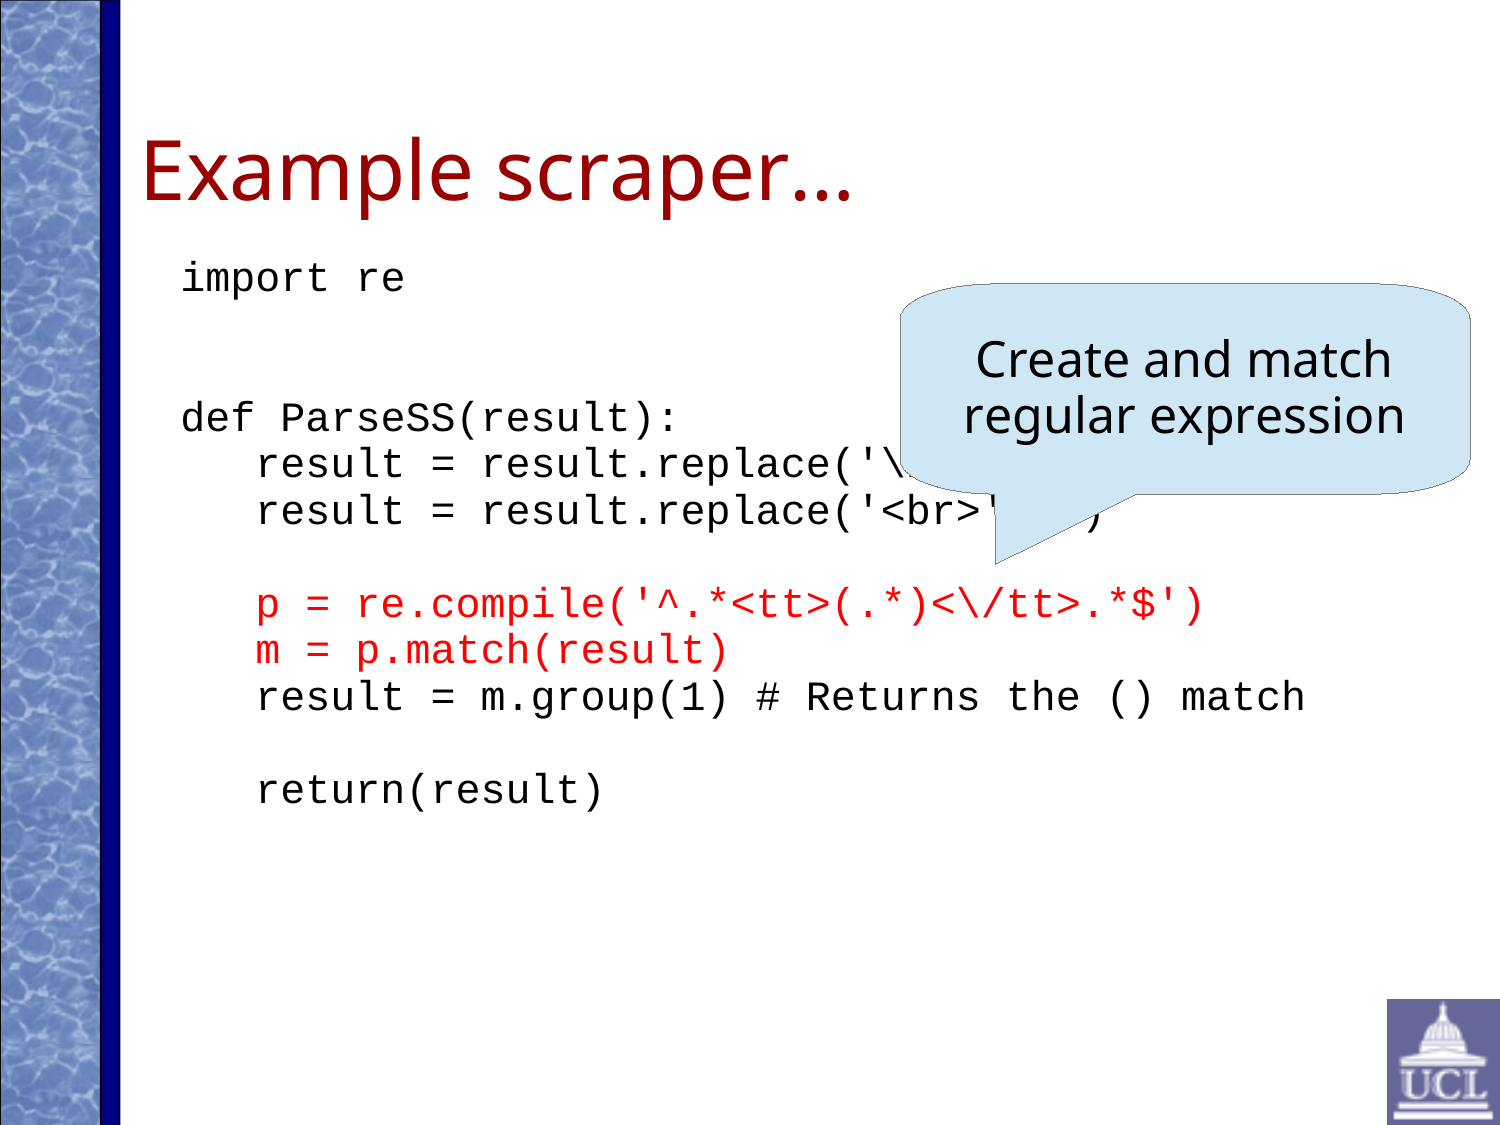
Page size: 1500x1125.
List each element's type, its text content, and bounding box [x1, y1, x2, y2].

picture [1, 1, 99, 1125]
text_box import re def ParseSS(result): result = result.replace('\n','') result = result.replace('<br>','') p = re.compile('^.*<tt>(.*)<\/tt>.*$') m = p.match(result) result = m.group(1) # Returns the () match return(result) [165, 247, 1321, 870]
title Example scraper… [124, 37, 1413, 225]
picture [1387, 999, 1500, 1125]
text_box Create and match regular expression [900, 283, 1471, 565]
